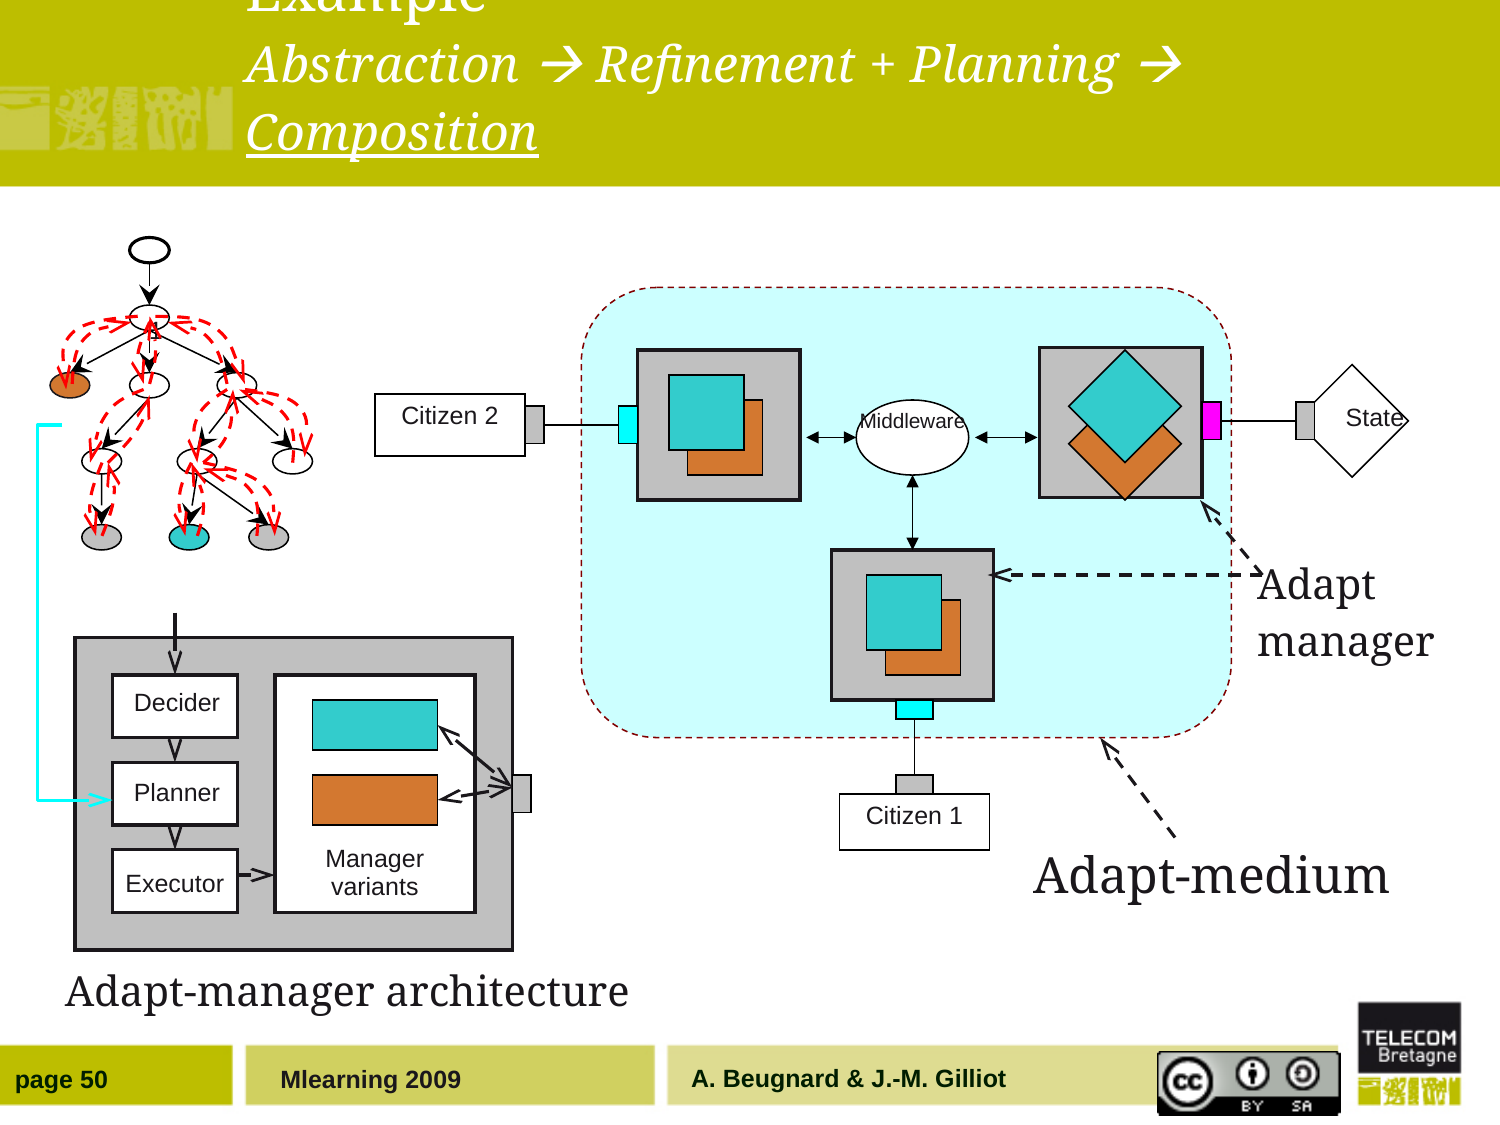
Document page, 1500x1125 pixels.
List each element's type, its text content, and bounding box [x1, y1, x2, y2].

text_box [81, 448, 122, 474]
text_box [248, 524, 289, 550]
text_box [525, 406, 544, 444]
text_box [50, 373, 90, 398]
text_box [208, 453, 217, 466]
text_box Middleware [837, 402, 988, 455]
text_box [169, 524, 209, 550]
text_box [129, 372, 170, 398]
text_box [177, 448, 215, 474]
text_box Decider [108, 681, 246, 744]
text_box Adapt-manager architecture [50, 954, 1176, 1027]
text_box State [1299, 395, 1450, 490]
text_box Adapt-medium [1018, 832, 1406, 917]
text_box [1321, 364, 1383, 395]
text_box Adapt manager [1242, 547, 1451, 677]
text_box Citizen 1 [839, 793, 990, 850]
text_box [81, 524, 122, 550]
picture [324, 0, 336, 8]
text_box Example Abstraction  Refinement + Planning  Composition [245, 23, 1459, 166]
picture [415, 0, 430, 8]
picture [0, 0, 1500, 1125]
text_box [1295, 402, 1299, 440]
text_box Executor [106, 862, 244, 925]
text_box Citizen 2 [375, 393, 526, 457]
text_box 1 [129, 305, 170, 330]
text_box [75, 637, 532, 951]
text_box [129, 237, 170, 263]
text_box Manager variants [275, 837, 475, 901]
text_box Planner [108, 770, 246, 834]
text_box [581, 287, 1232, 738]
text_box [217, 373, 257, 398]
text_box [895, 774, 934, 794]
text_box [272, 448, 313, 474]
